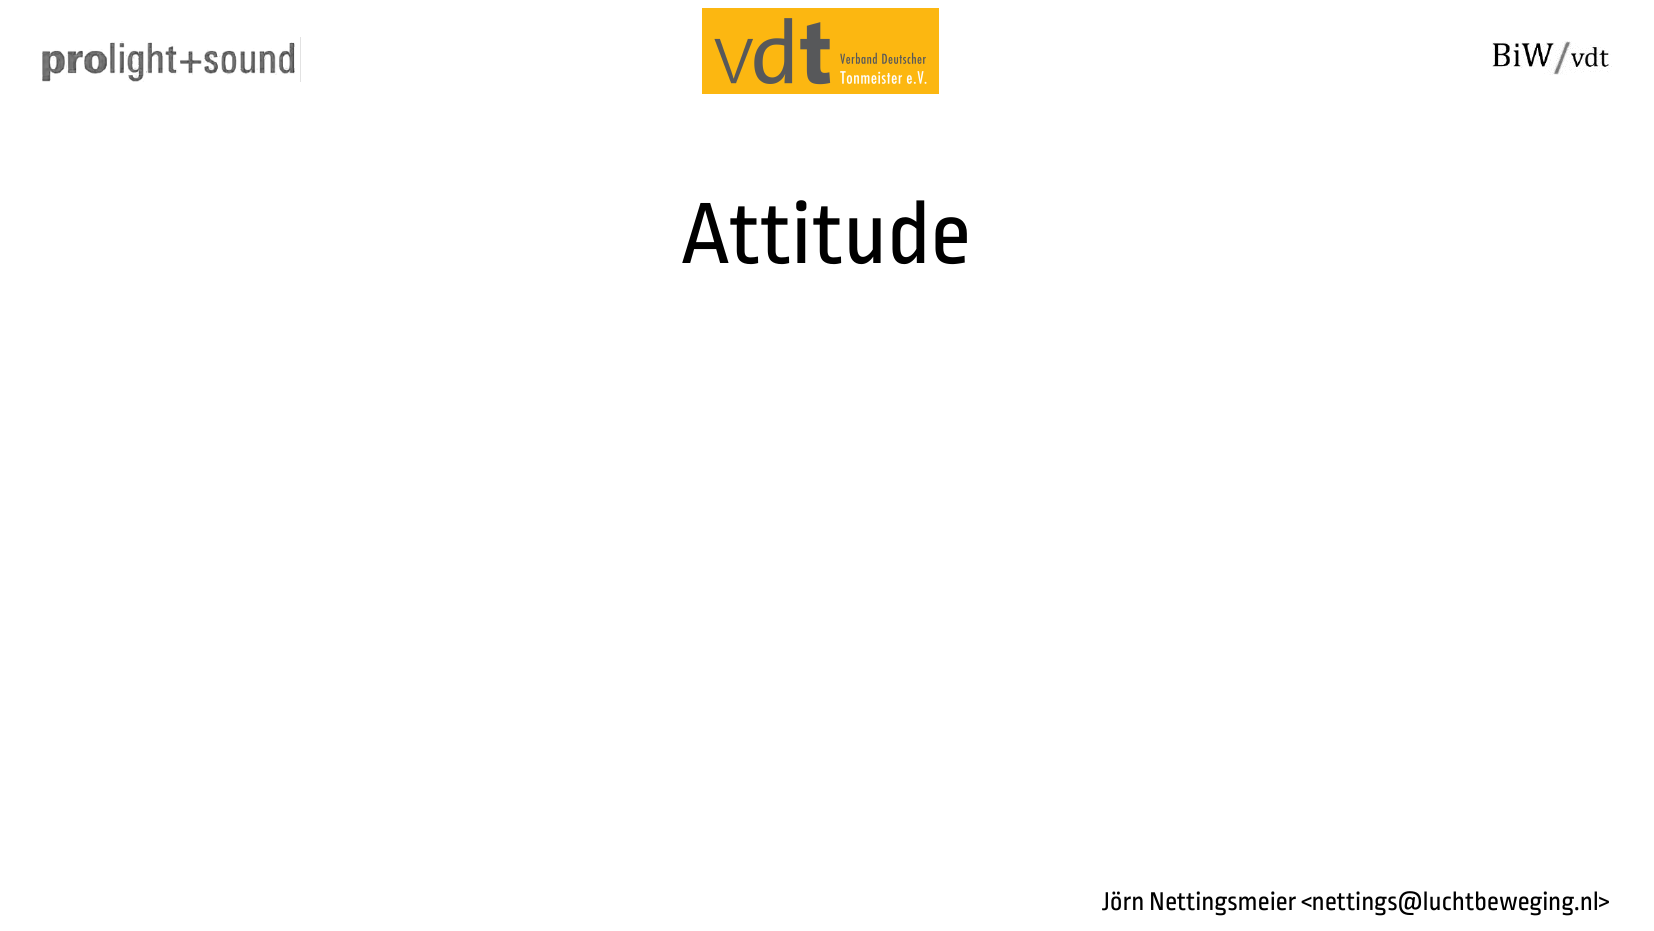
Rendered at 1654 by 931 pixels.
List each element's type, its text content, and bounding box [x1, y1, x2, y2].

picture [1490, 39, 1613, 75]
picture [702, 8, 939, 94]
picture [37, 37, 301, 82]
title Attitude [82, 181, 1571, 289]
